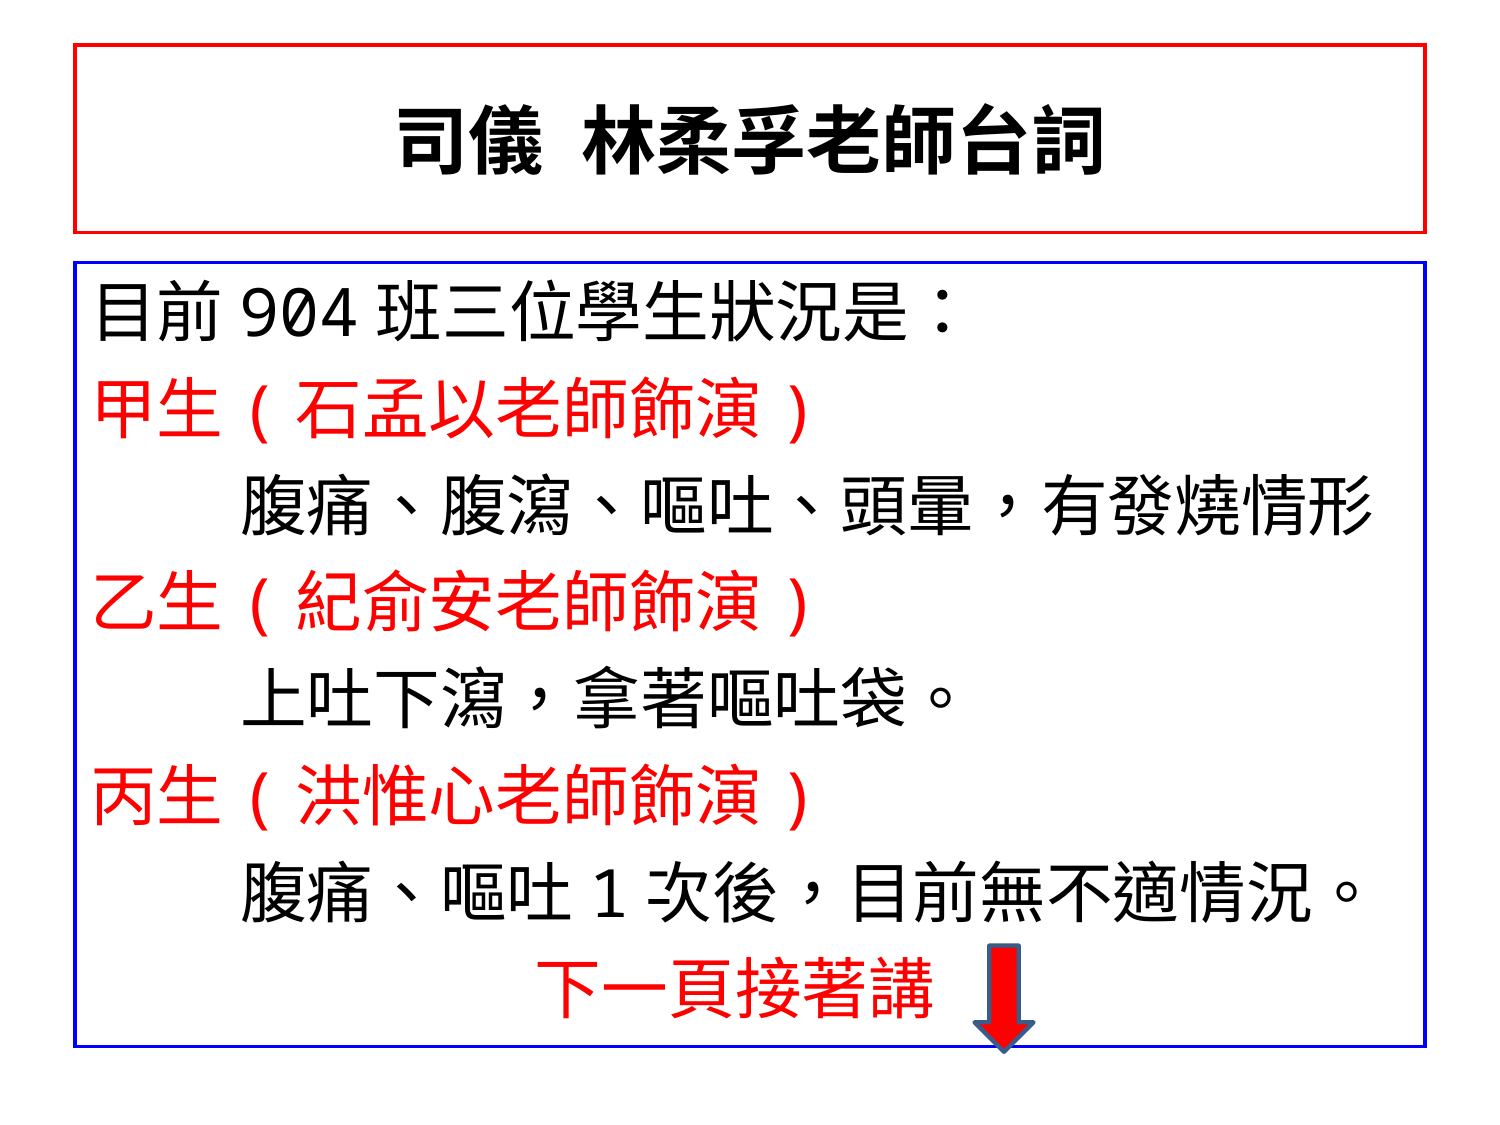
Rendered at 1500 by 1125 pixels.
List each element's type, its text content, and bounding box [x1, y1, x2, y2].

title 司儀 林柔孚老師台詞 [75, 45, 1426, 233]
list 目前904班三位學生狀況是： 甲生(石孟以老師飾演) 腹痛、腹瀉、嘔吐、頭暈，有發燒情形 乙生(紀俞安老師飾演) 上吐下瀉，拿著嘔吐袋。 丙生(洪惟心老師飾演) 腹痛、嘔吐1次後，目前無不適情況。 下一頁接著講 [75, 262, 1426, 1047]
text_box [974, 945, 1034, 1052]
